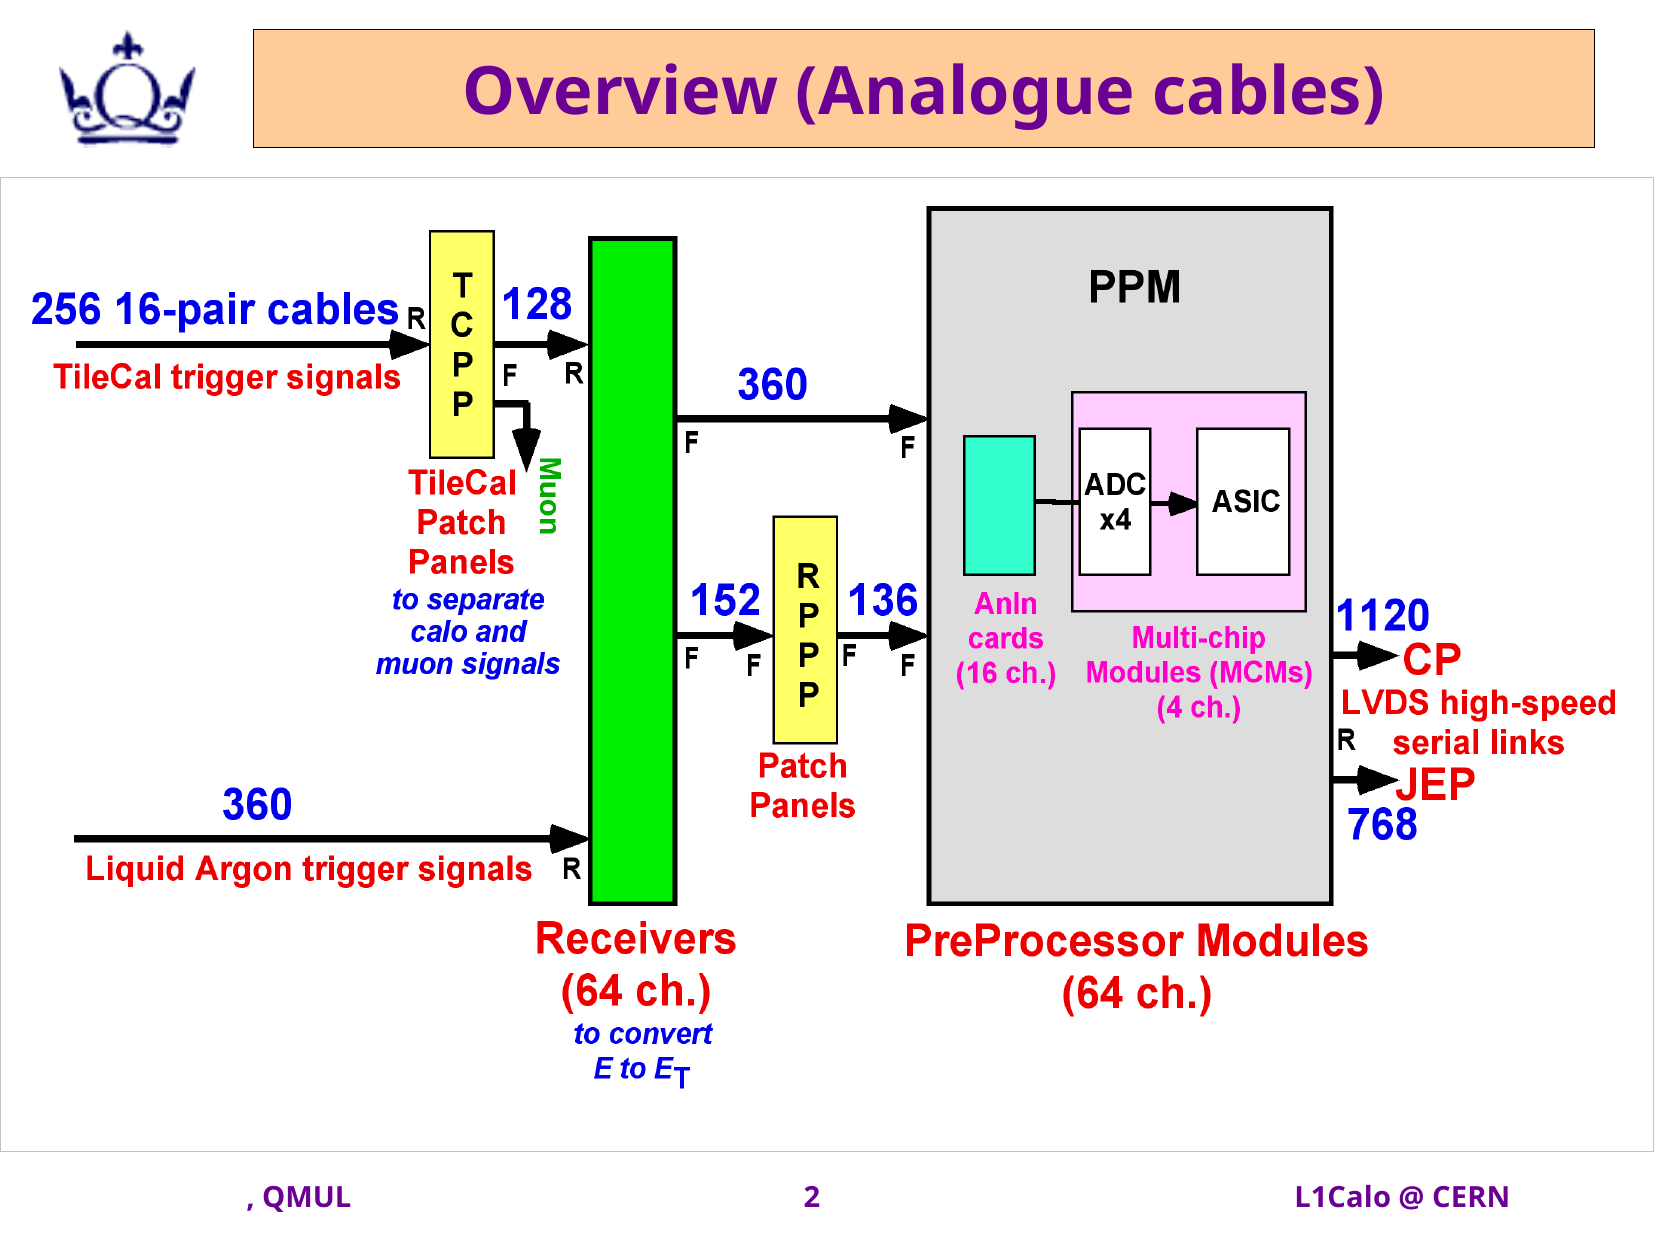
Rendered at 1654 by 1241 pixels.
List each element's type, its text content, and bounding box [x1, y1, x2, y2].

picture [25, 206, 1622, 1098]
title Overview (Analogue cables) [253, 29, 1595, 148]
picture [59, 29, 200, 148]
